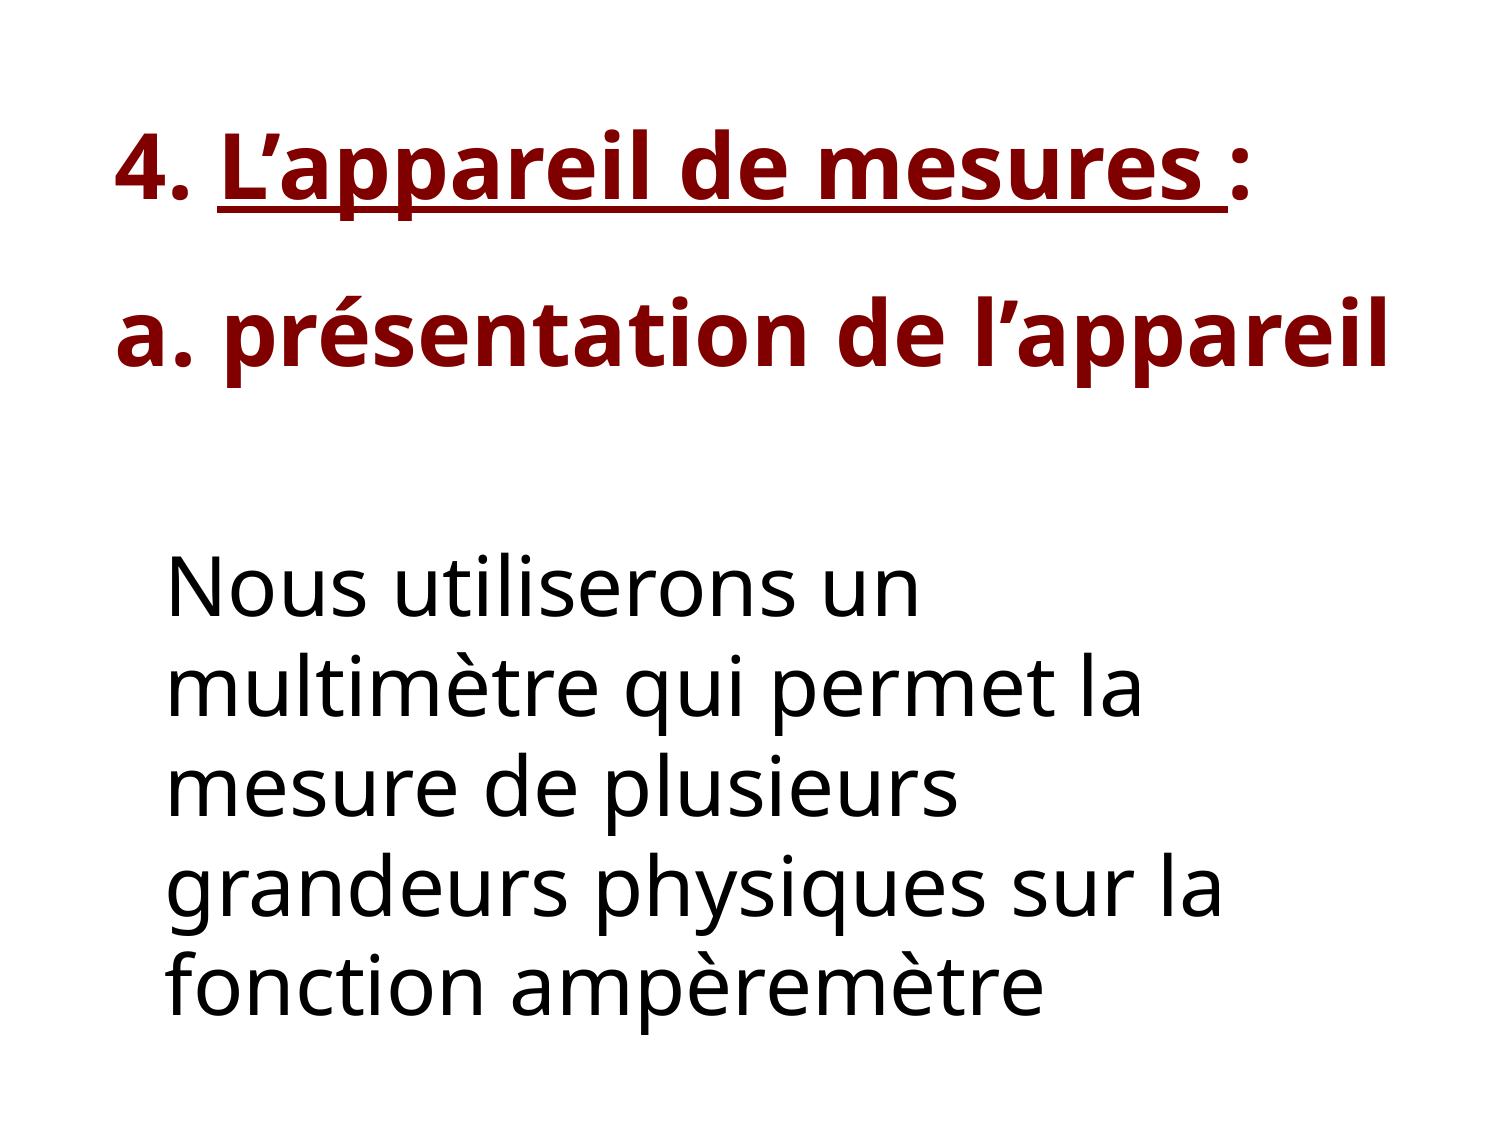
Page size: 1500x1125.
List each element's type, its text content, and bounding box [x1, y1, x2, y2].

text_box L’appareil de mesures : a. présentation de l’appareil [99, 99, 1476, 393]
text_box Nous utiliserons un multimètre qui permet la mesure de plusieurs grandeurs physiques sur la fonction ampèremètre [149, 525, 1388, 1041]
